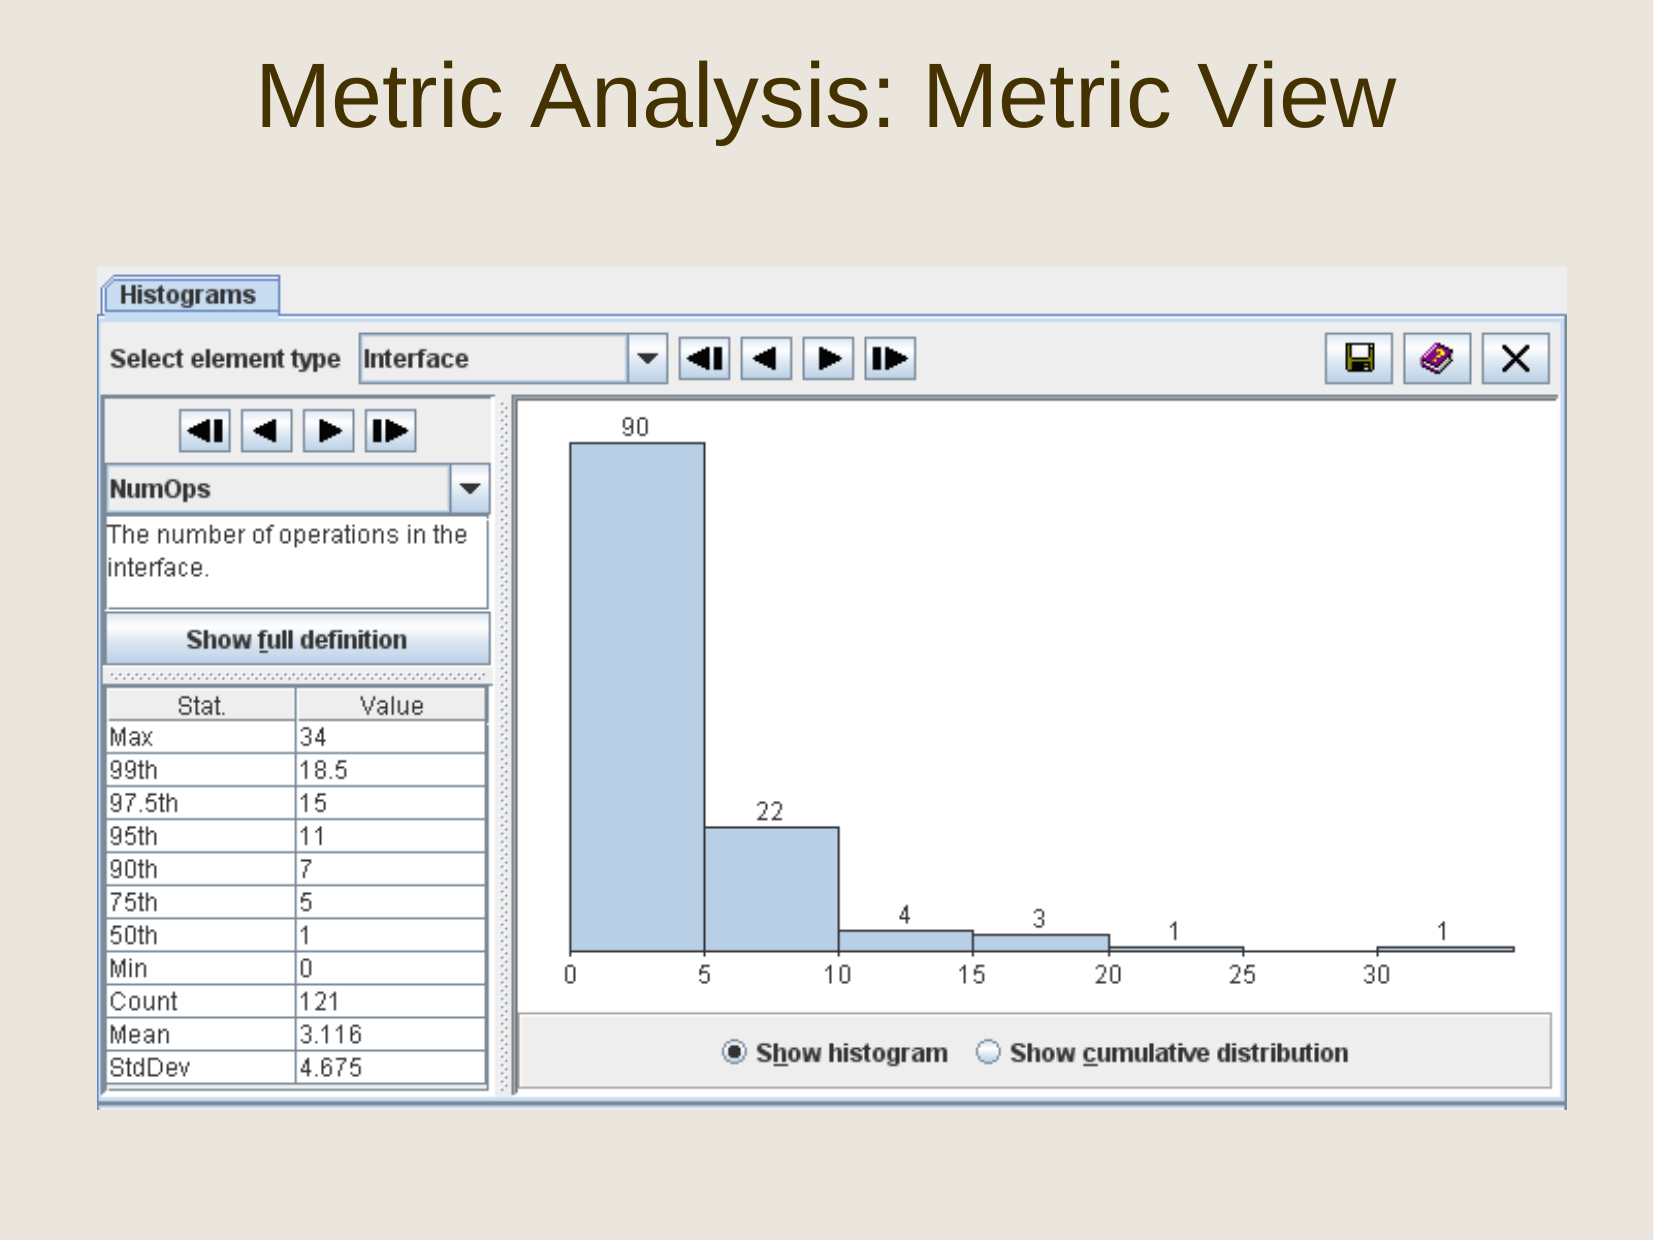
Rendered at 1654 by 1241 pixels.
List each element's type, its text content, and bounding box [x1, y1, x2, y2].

title Metric Analysis: Metric View [82, 44, 1571, 147]
picture [97, 267, 1567, 1110]
